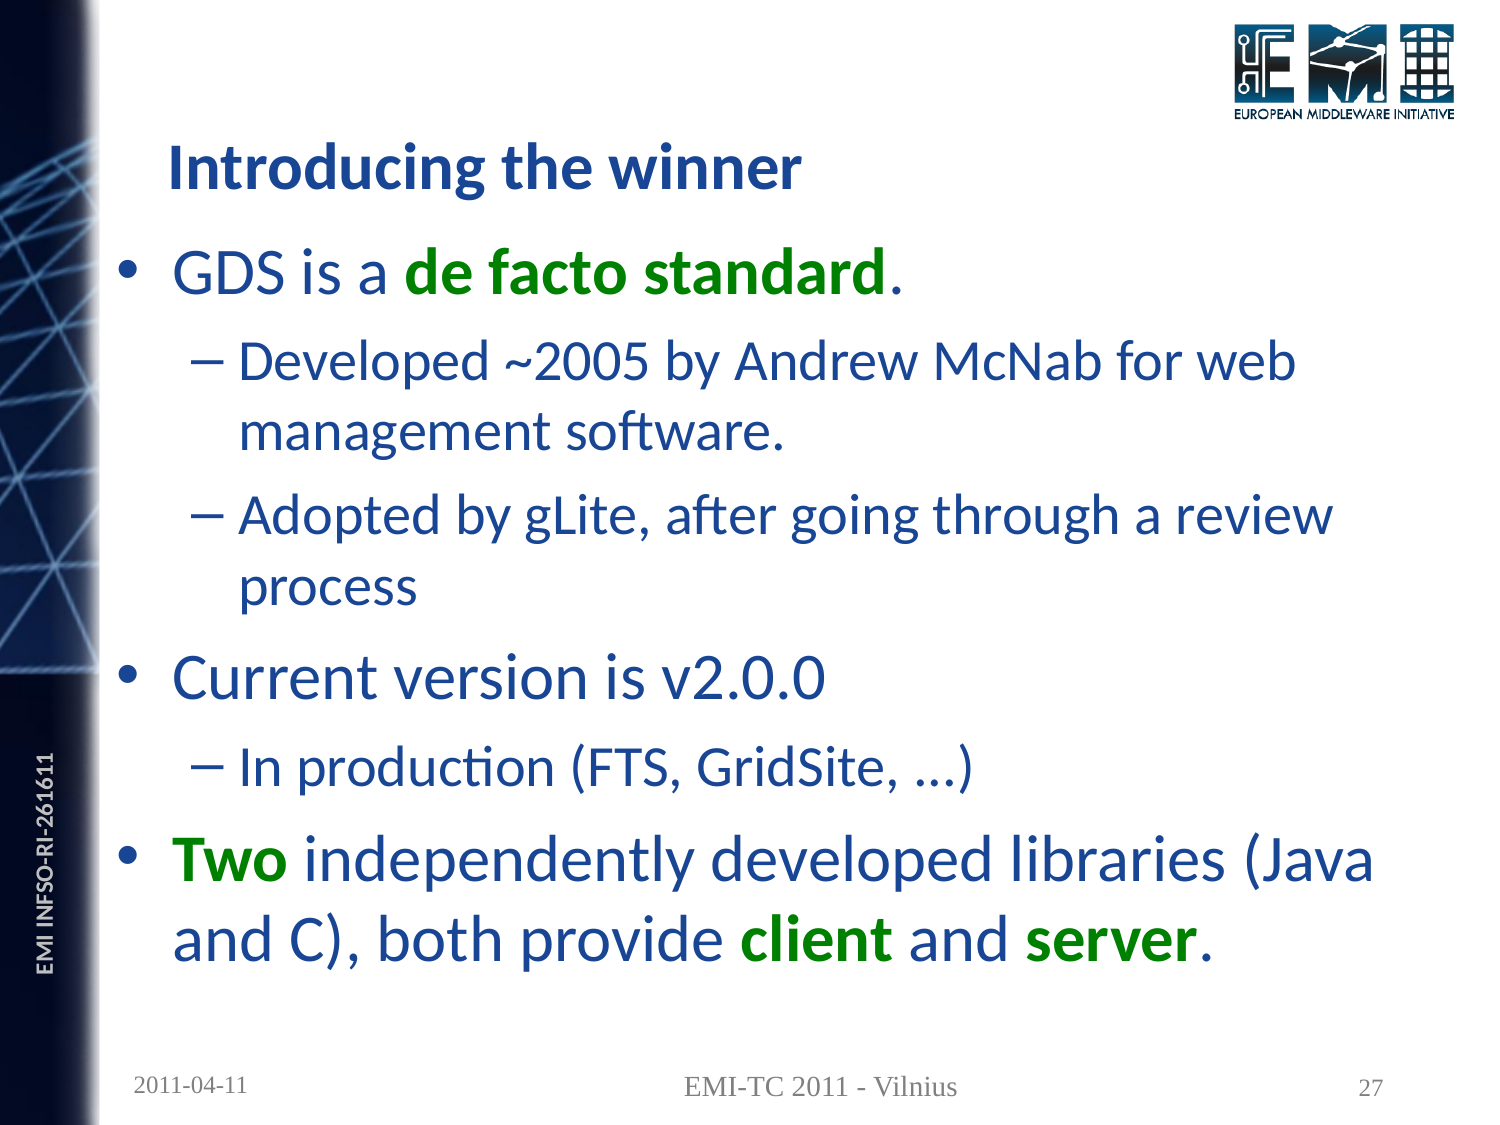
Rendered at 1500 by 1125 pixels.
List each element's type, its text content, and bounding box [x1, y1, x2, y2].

list GDS is a de facto standard. Developed ~2005 by Andrew McNab for web management software. Adopted by gLite, after going through a review process Current version is v2.0.0 In production (FTS, GridSite, ...) Two independently developed libraries (Java and C), both provide client and server. [116, 227, 1467, 1055]
picture [0, 0, 111, 1125]
text_box Introducing the winner [153, 115, 1276, 211]
picture [1185, 8, 1500, 140]
